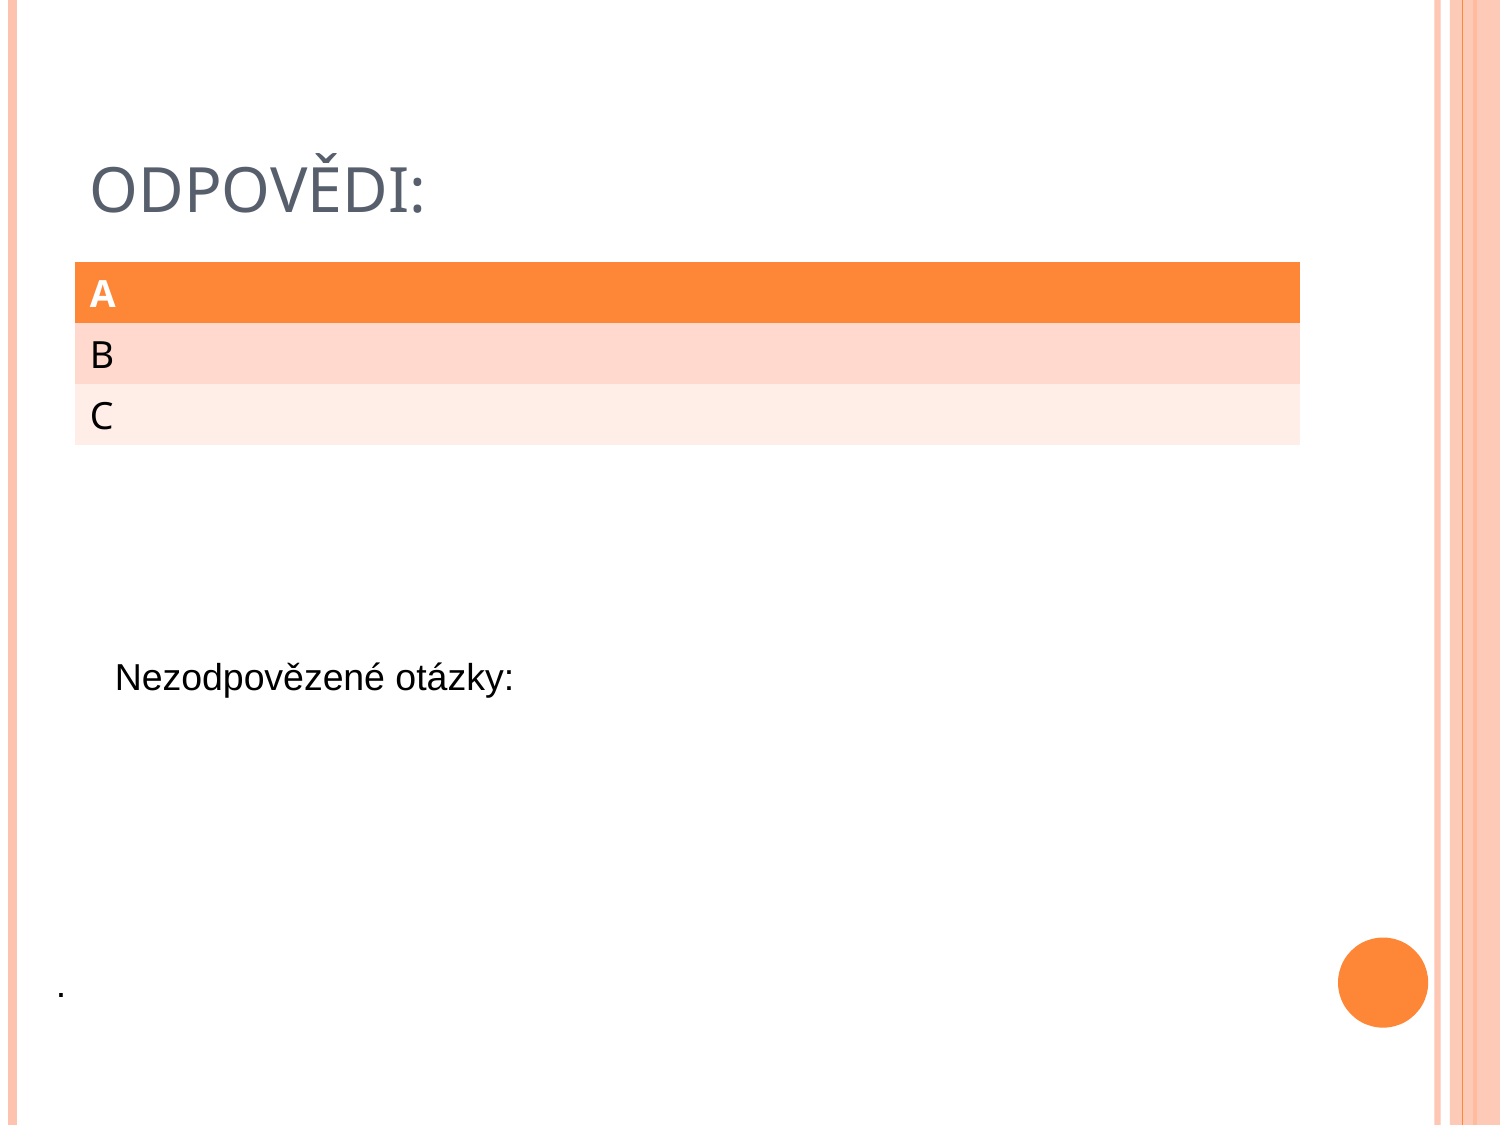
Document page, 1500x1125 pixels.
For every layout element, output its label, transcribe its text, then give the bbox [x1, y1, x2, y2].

title ODPOVĚDI: [74, 44, 1300, 233]
table_cell C [75, 384, 688, 445]
text_box . [41, 952, 1453, 1058]
table_cell B [75, 323, 688, 384]
table_header [688, 262, 1300, 323]
table_header A [75, 262, 688, 323]
text_box Nezodpovězené otázky: [100, 645, 1058, 706]
table_cell [688, 323, 1300, 384]
table_cell [688, 384, 1300, 445]
